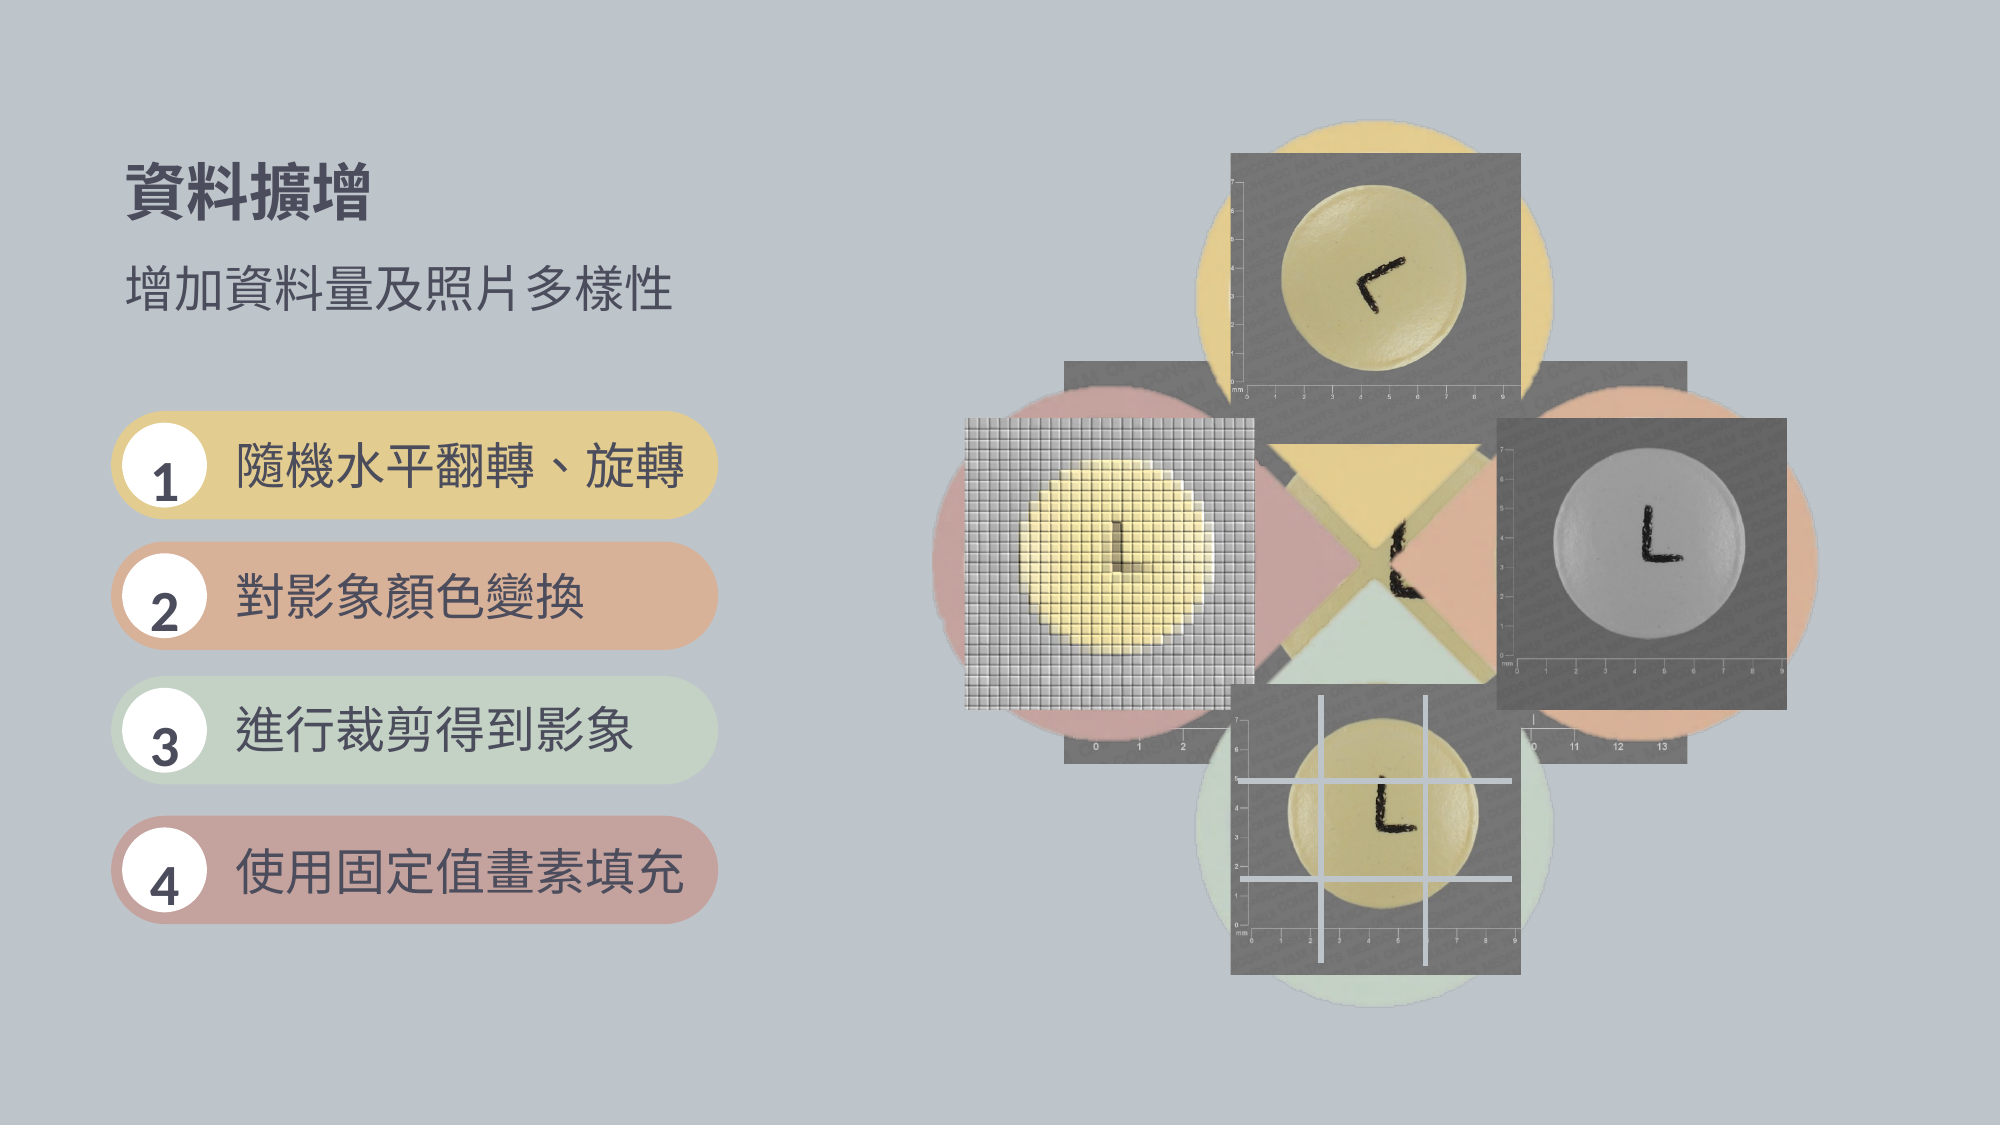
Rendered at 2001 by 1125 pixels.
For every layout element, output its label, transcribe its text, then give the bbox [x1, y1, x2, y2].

text_box 1 [122, 422, 207, 508]
text_box [111, 676, 703, 785]
text_box 4 [122, 827, 207, 913]
text_box 3 [122, 687, 207, 773]
text_box [111, 815, 703, 925]
picture [932, 117, 1820, 1011]
text_box 隨機水平翻轉、旋轉 [220, 427, 751, 503]
text_box 使用固定值畫素填充 [220, 832, 823, 909]
text_box 進行裁剪得到影象 [220, 691, 798, 768]
title 資料擴增 增加資料量及照片多樣性 [109, 107, 932, 326]
text_box 對影象顏色變換 [220, 557, 681, 634]
text_box [111, 541, 719, 650]
text_box 2 [122, 553, 207, 639]
text_box [111, 410, 703, 520]
